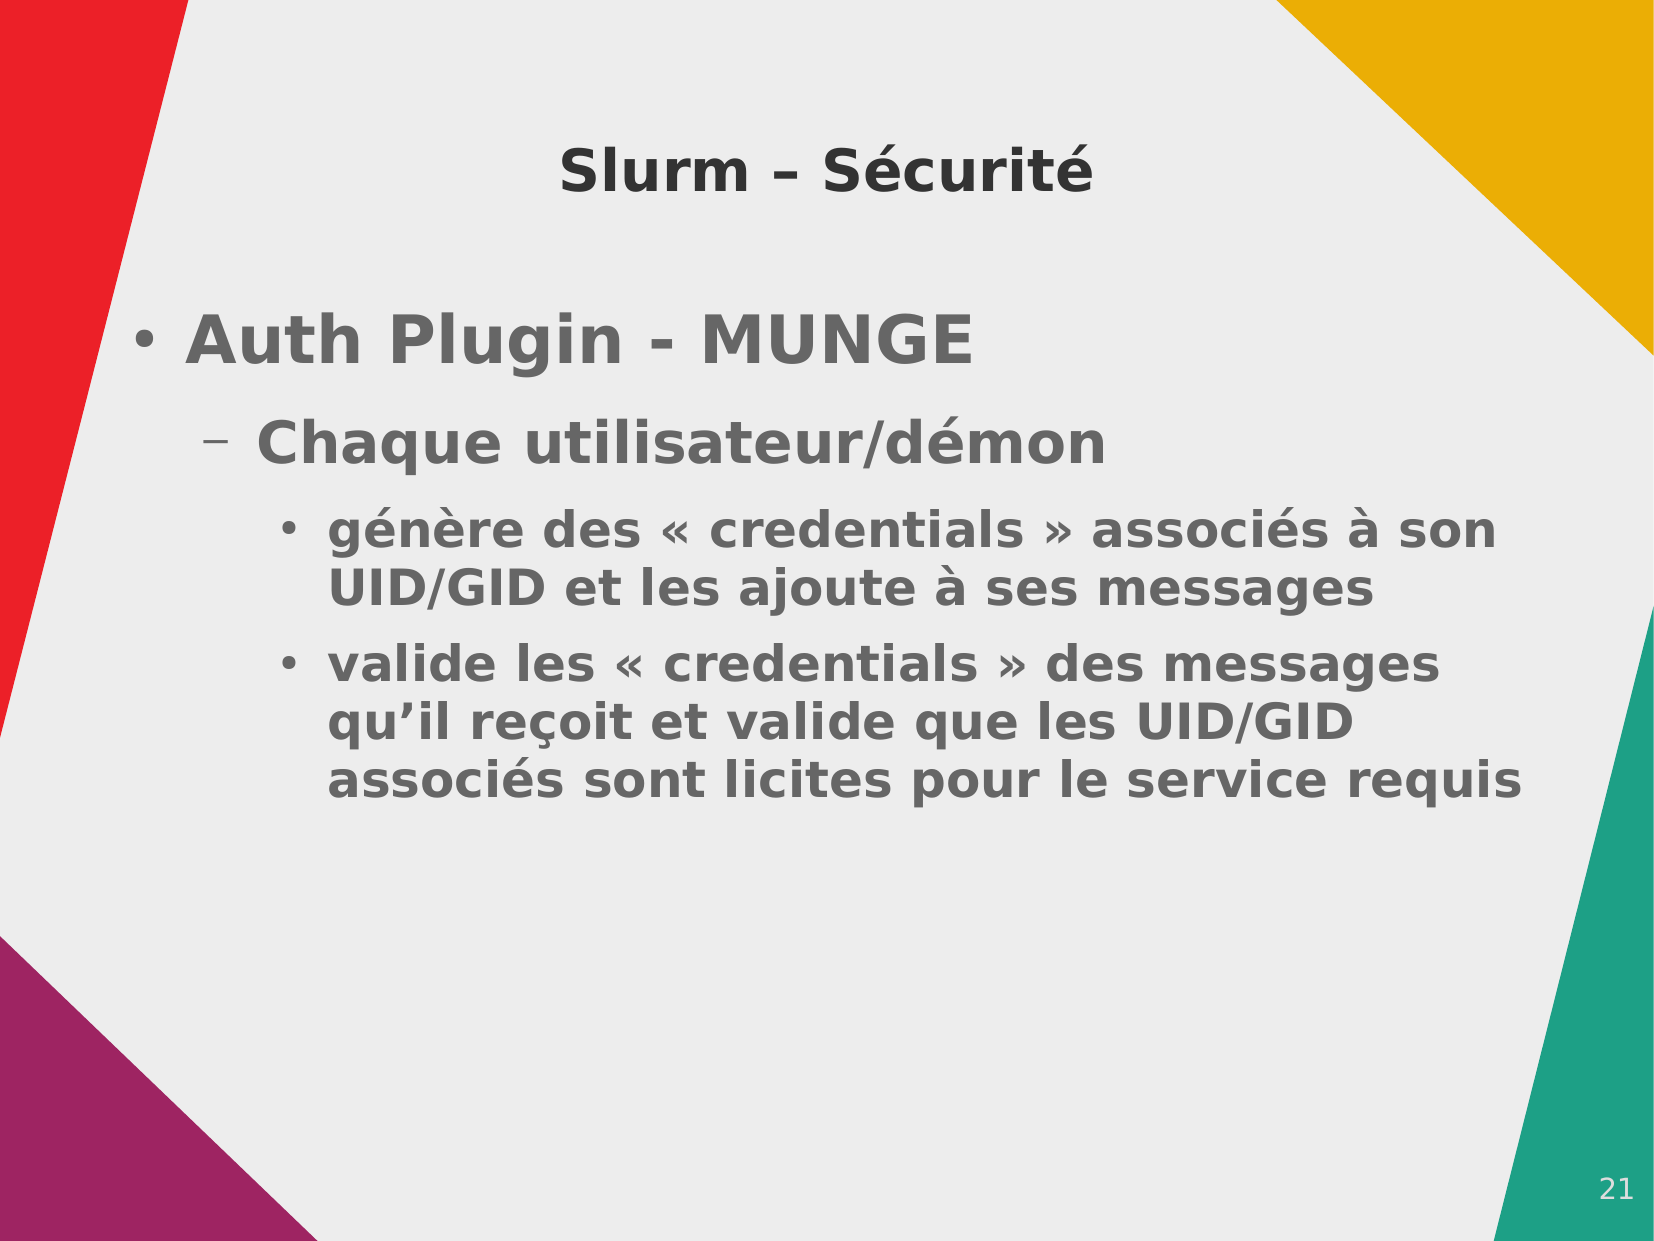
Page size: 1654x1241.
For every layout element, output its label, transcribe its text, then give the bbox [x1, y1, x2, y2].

title Slurm – Sécurité [114, 73, 1539, 271]
list Auth Plugin - MUNGE Chaque utilisateur/démon génère des « credentials » associés à son UID/GID et les ajoute à ses messages valide les « credentials » des messages qu’il reçoit et valide que les UID/GID associés sont licites pour le service requis [114, 302, 1539, 1217]
